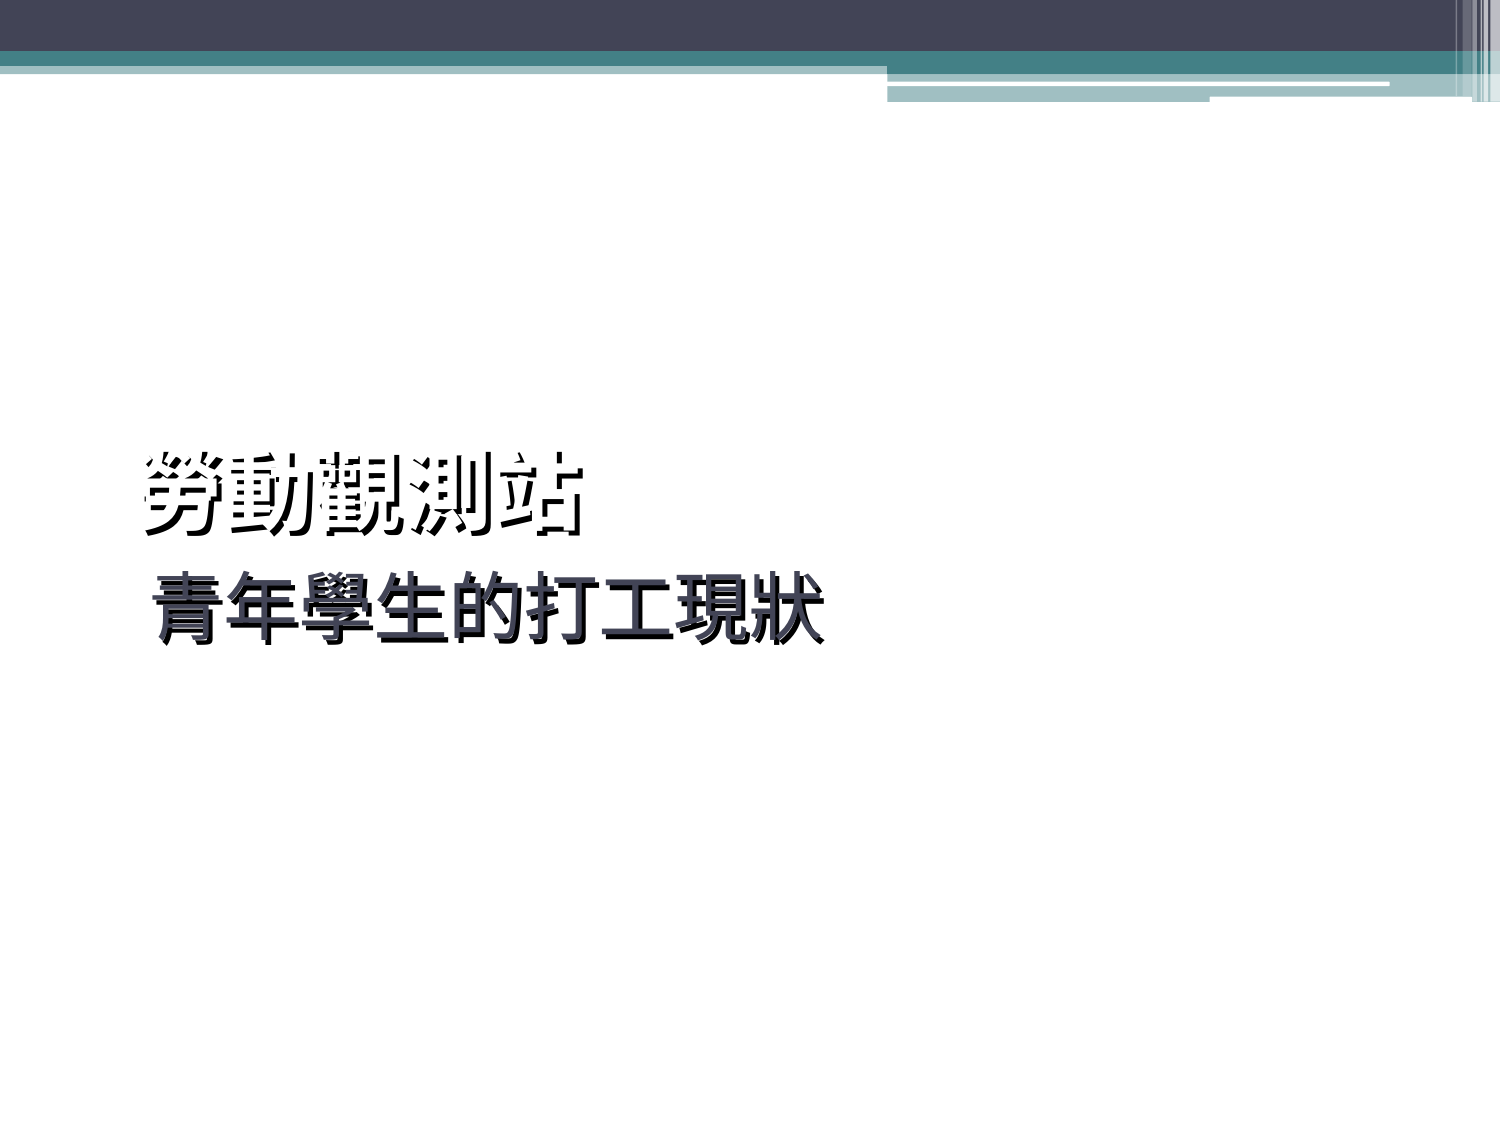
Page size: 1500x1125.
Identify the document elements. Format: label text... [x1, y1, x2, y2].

list 青年學生的打工現狀 [118, 552, 1394, 801]
title 勞動觀測站 [118, 324, 1394, 549]
